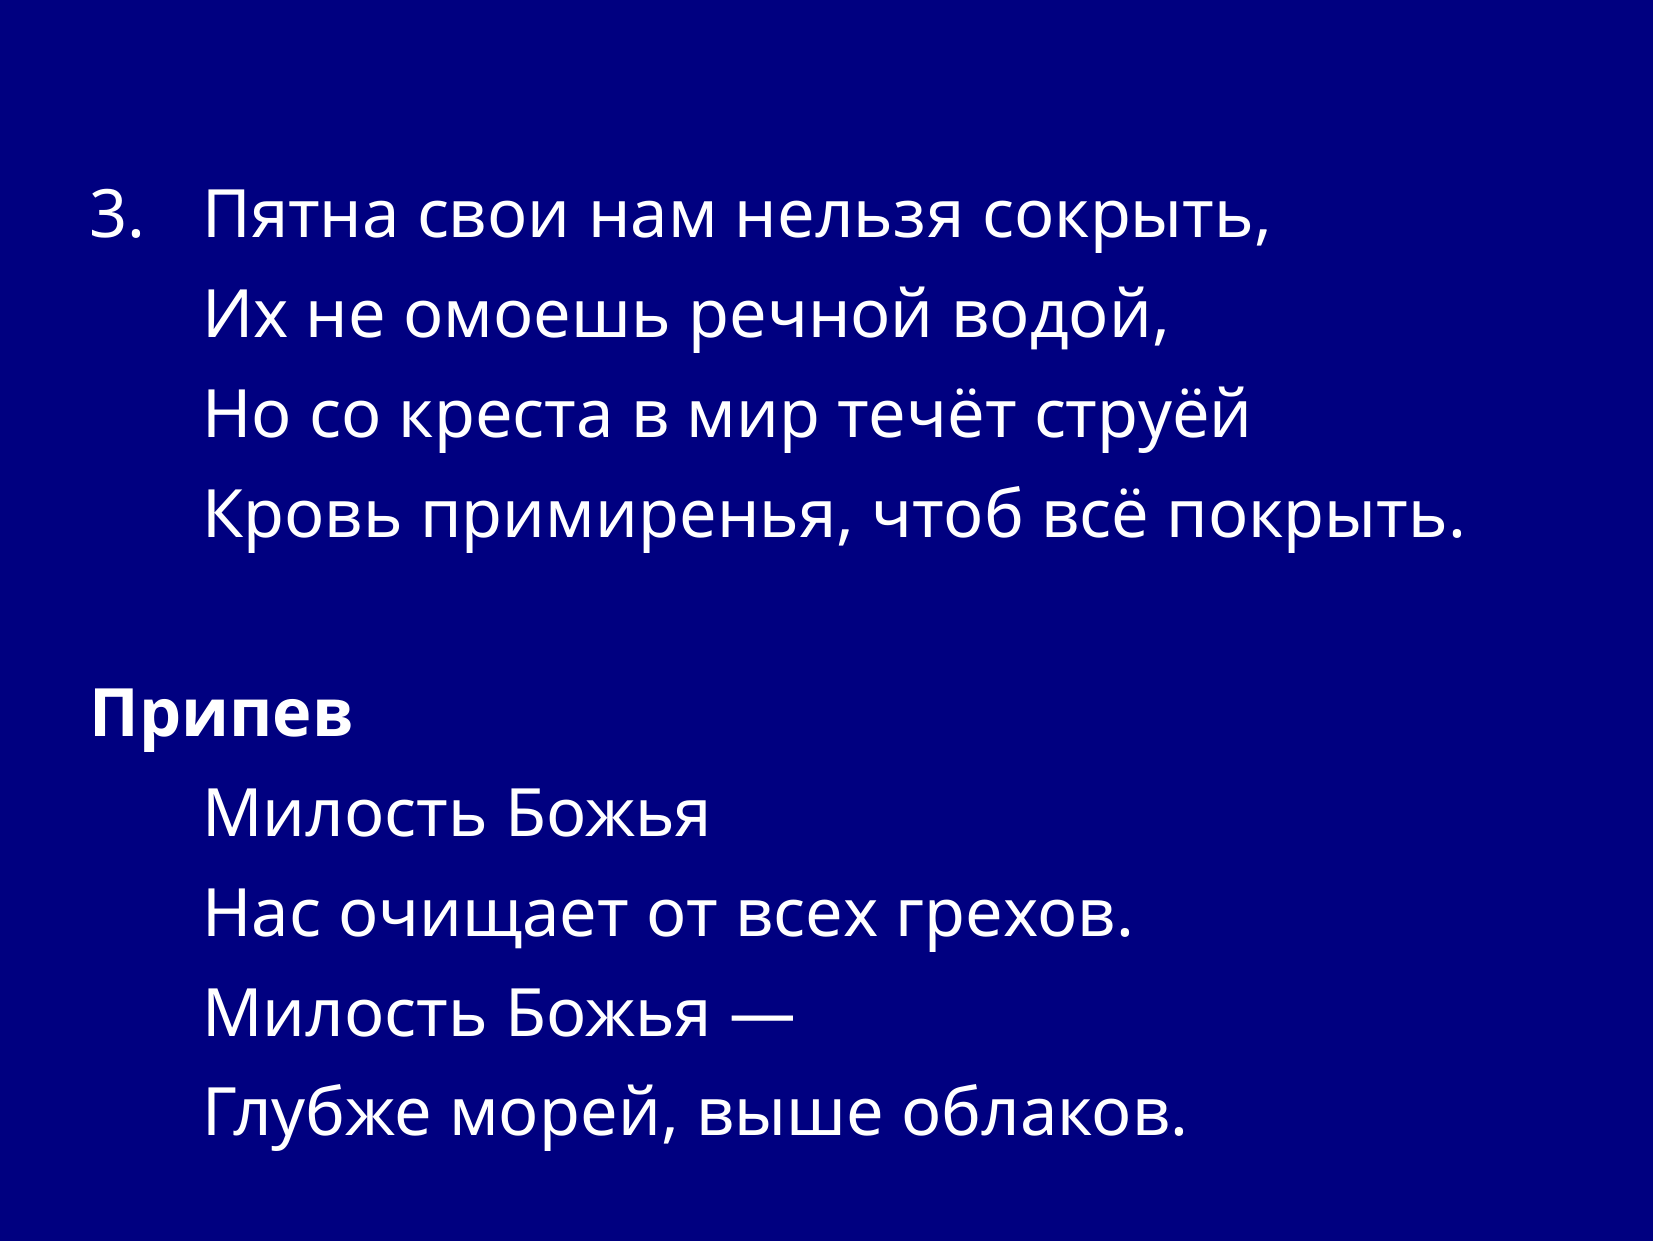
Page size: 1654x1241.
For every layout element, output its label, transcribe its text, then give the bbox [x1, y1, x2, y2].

text_box 3. Пятна свои нам нельзя сокрыть, Их не омоешь речной водой, Но со креста в мир течёт струёй Кровь примиренья, чтоб всё покрыть. Припев Милость Божья Нас очищает от всех грехов. Милость Божья — Глубже морей, выше облаков. [75, 150, 1576, 1163]
